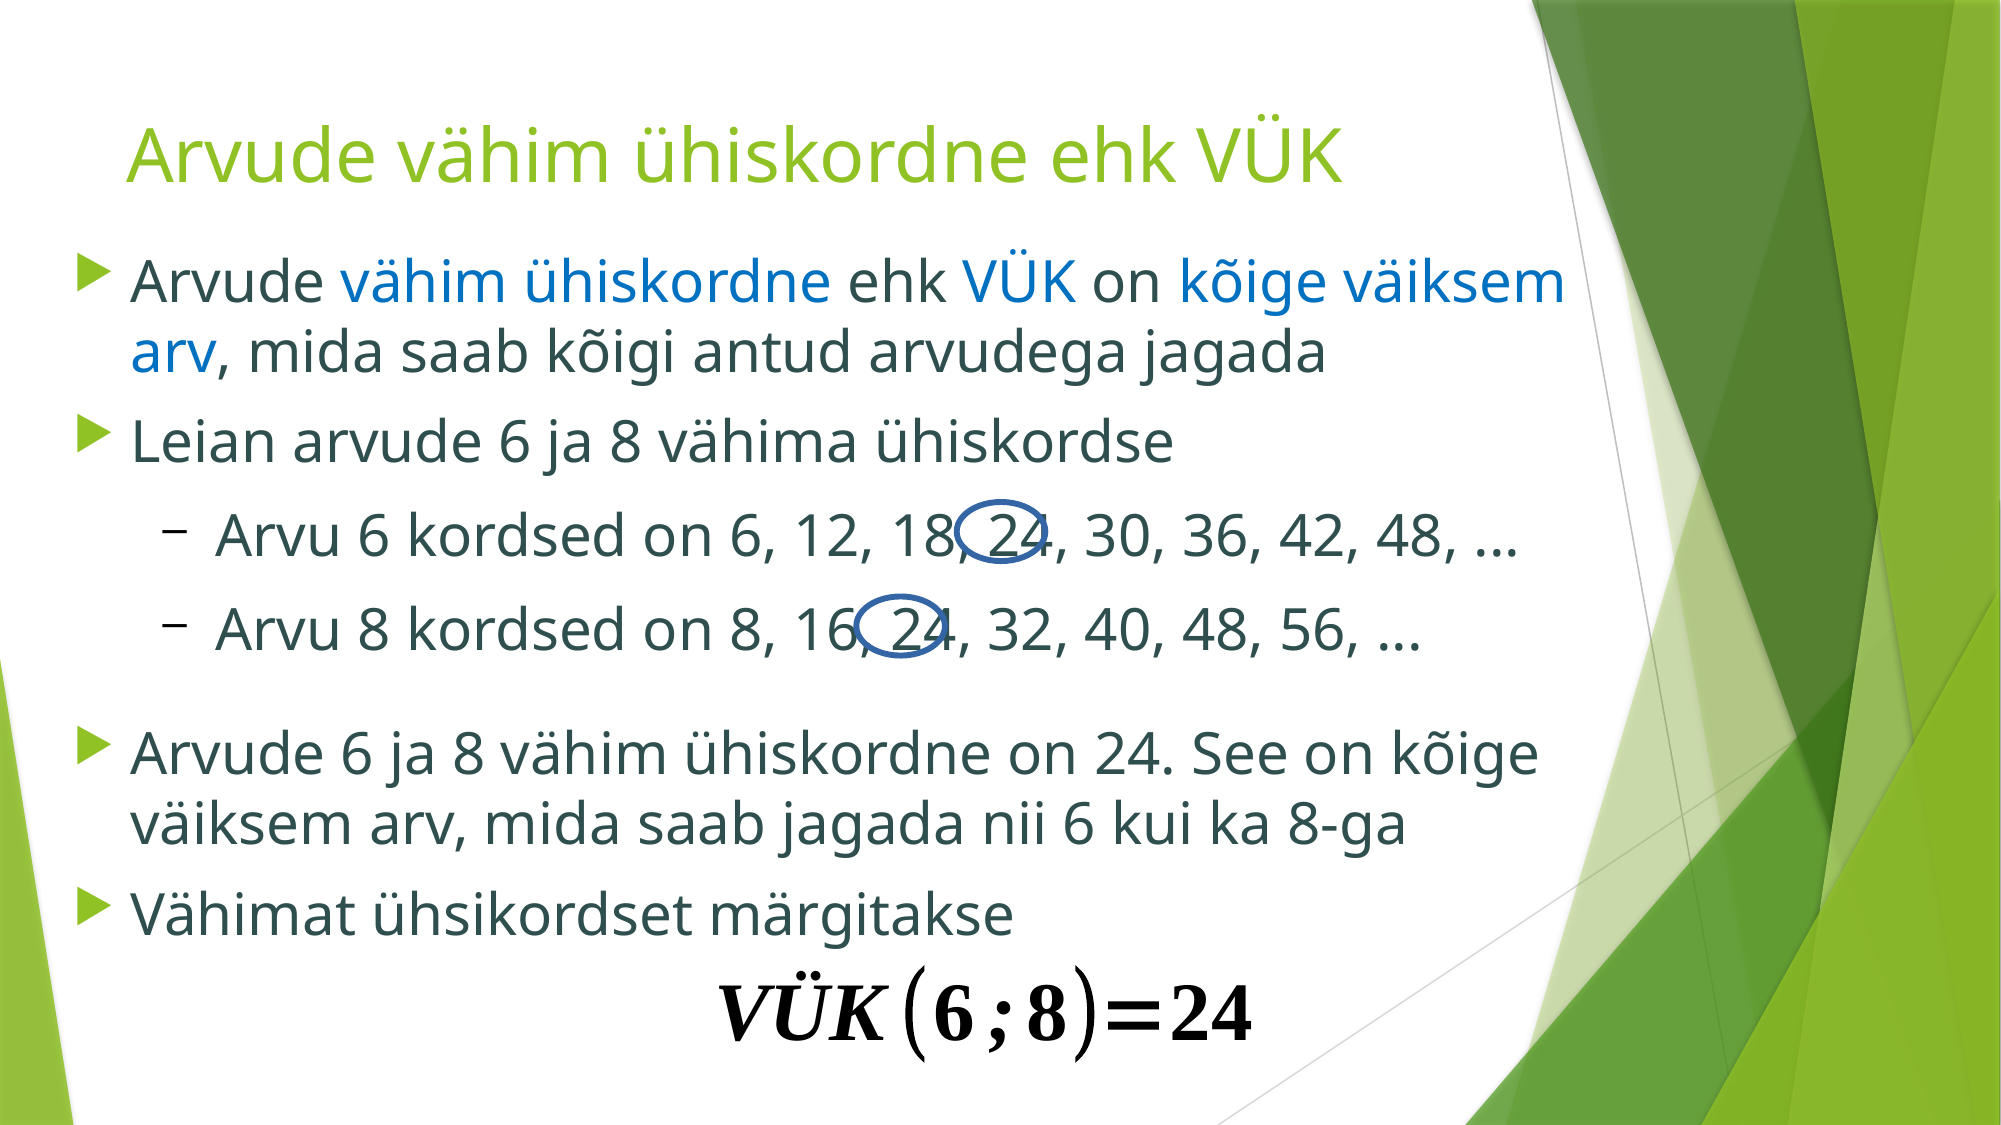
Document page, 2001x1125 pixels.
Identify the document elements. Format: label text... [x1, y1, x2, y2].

list Arvude vähim ühiskordne ehk VÜK on kõige väiksem arv, mida saab kõigi antud arvudega jagada Leian arvude 6 ja 8 vähima ühiskordse Arvu 6 kordsed on 6, 12, 18, 24, 30, 36, 42, 48, ... Arvu 8 kordsed on 8, 16, 24, 32, 40, 48, 56, ... [59, 236, 1625, 355]
list Arvude 6 ja 8 vähim ühiskordne on 24. See on kõige väiksem arv, mida saab jagada nii 6 kui ka 8-ga Vähimat ühsikordset märgitakse [59, 708, 1625, 827]
title Arvude vähim ühiskordne ehk VÜK [111, 99, 1522, 236]
chart [708, 963, 1262, 1063]
